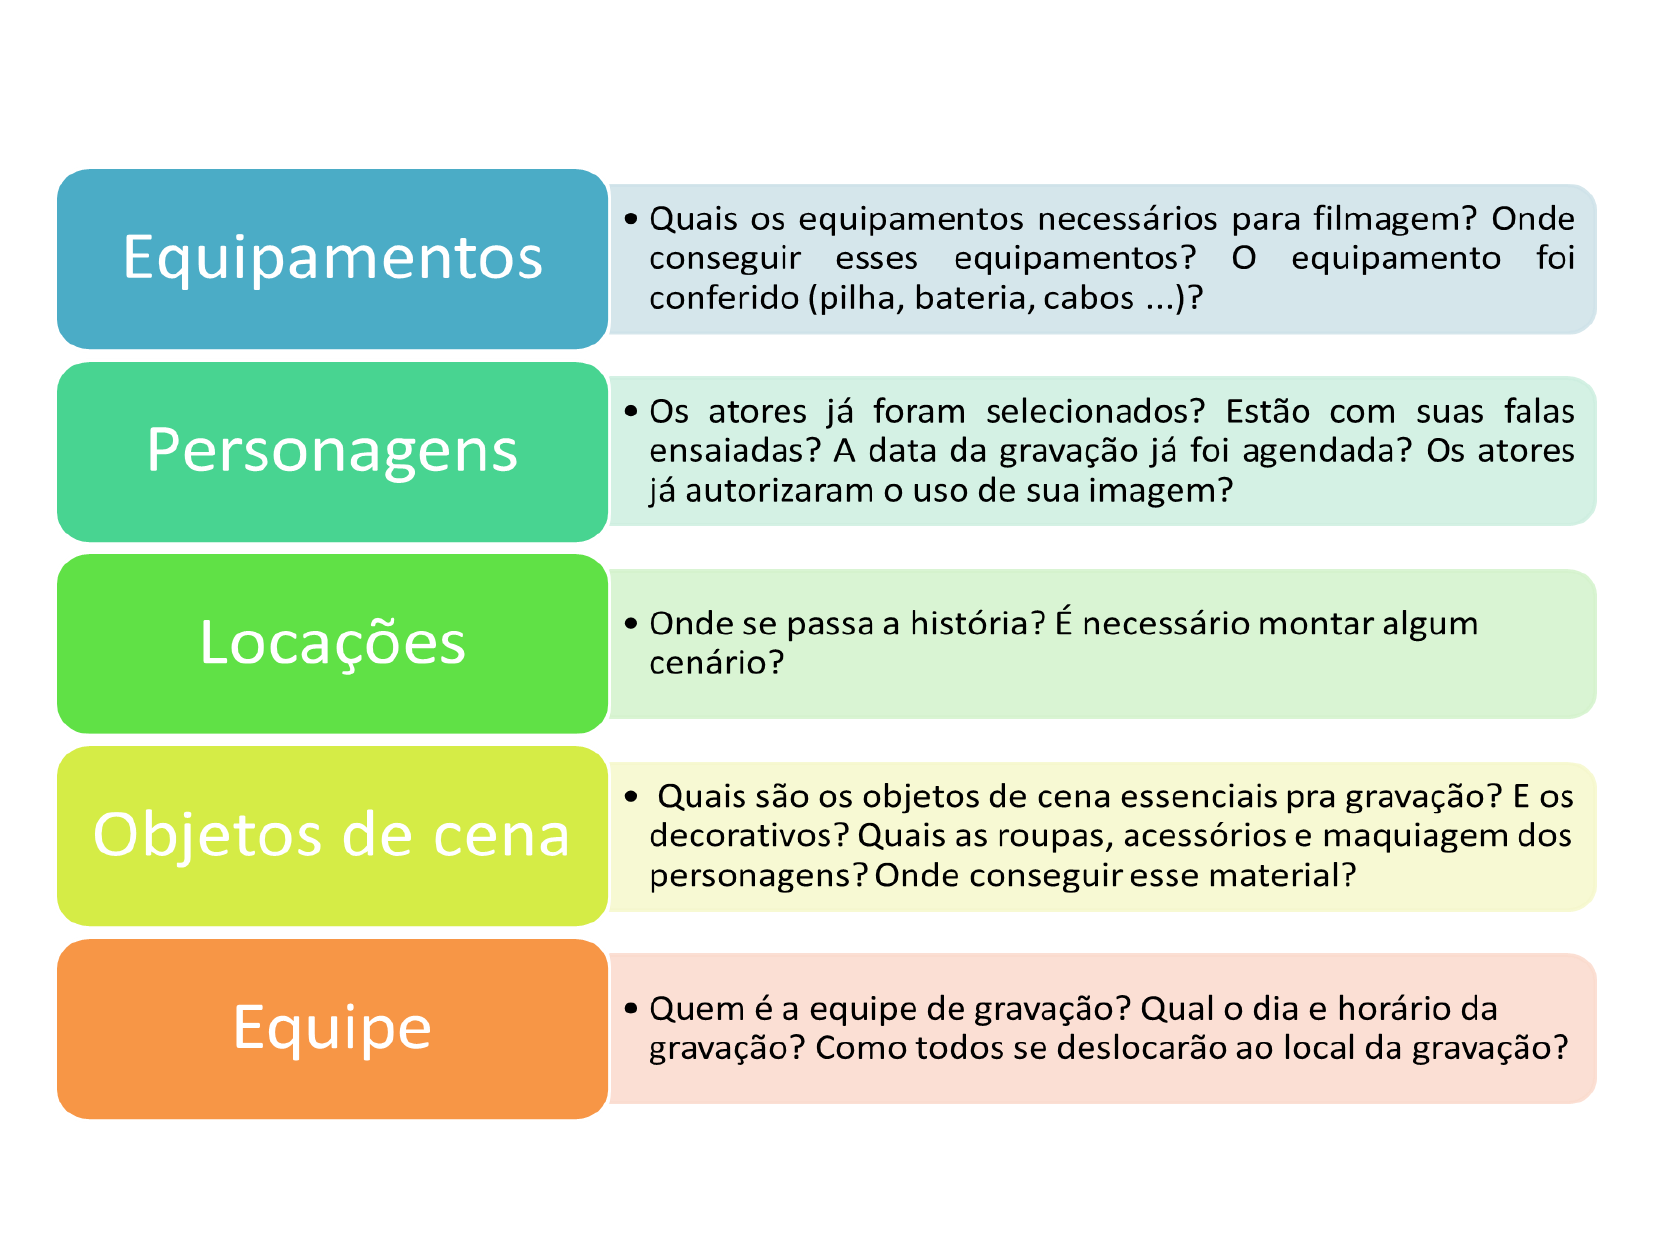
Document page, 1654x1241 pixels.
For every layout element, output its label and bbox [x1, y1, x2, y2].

picture [47, 165, 1607, 1123]
